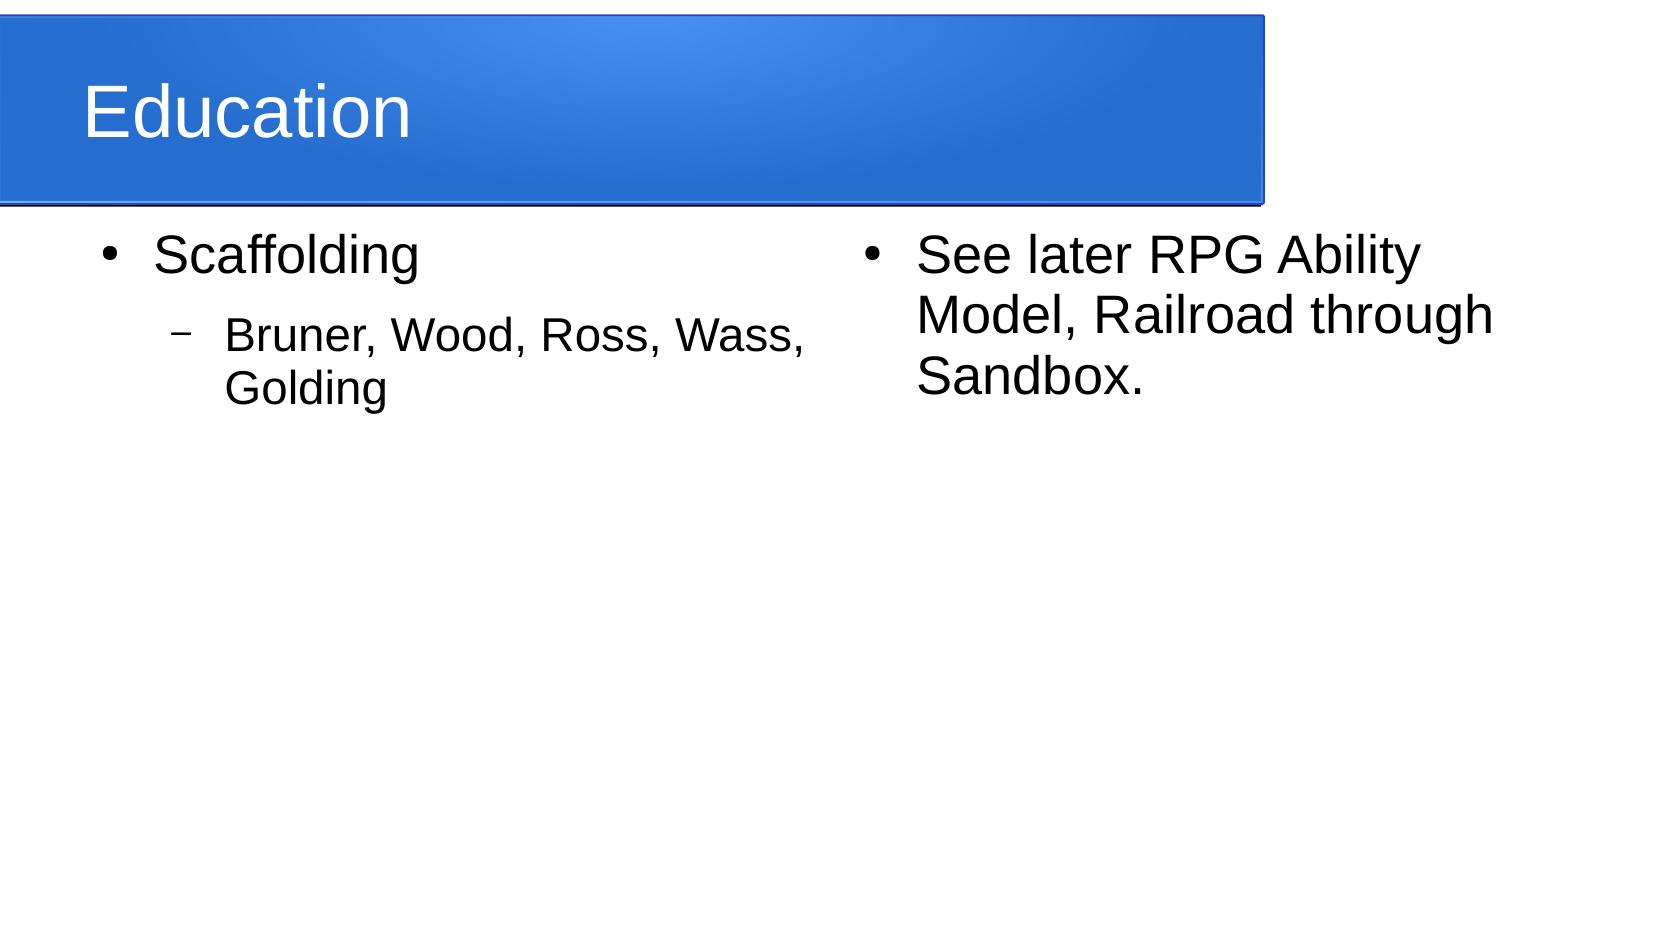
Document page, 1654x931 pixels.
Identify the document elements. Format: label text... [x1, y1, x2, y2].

list See later RPG Ability Model, Railroad through Sandbox. [845, 224, 1572, 764]
list Scaffolding Bruner, Wood, Ross, Wass, Golding [82, 224, 809, 764]
title Education [82, 35, 1235, 189]
